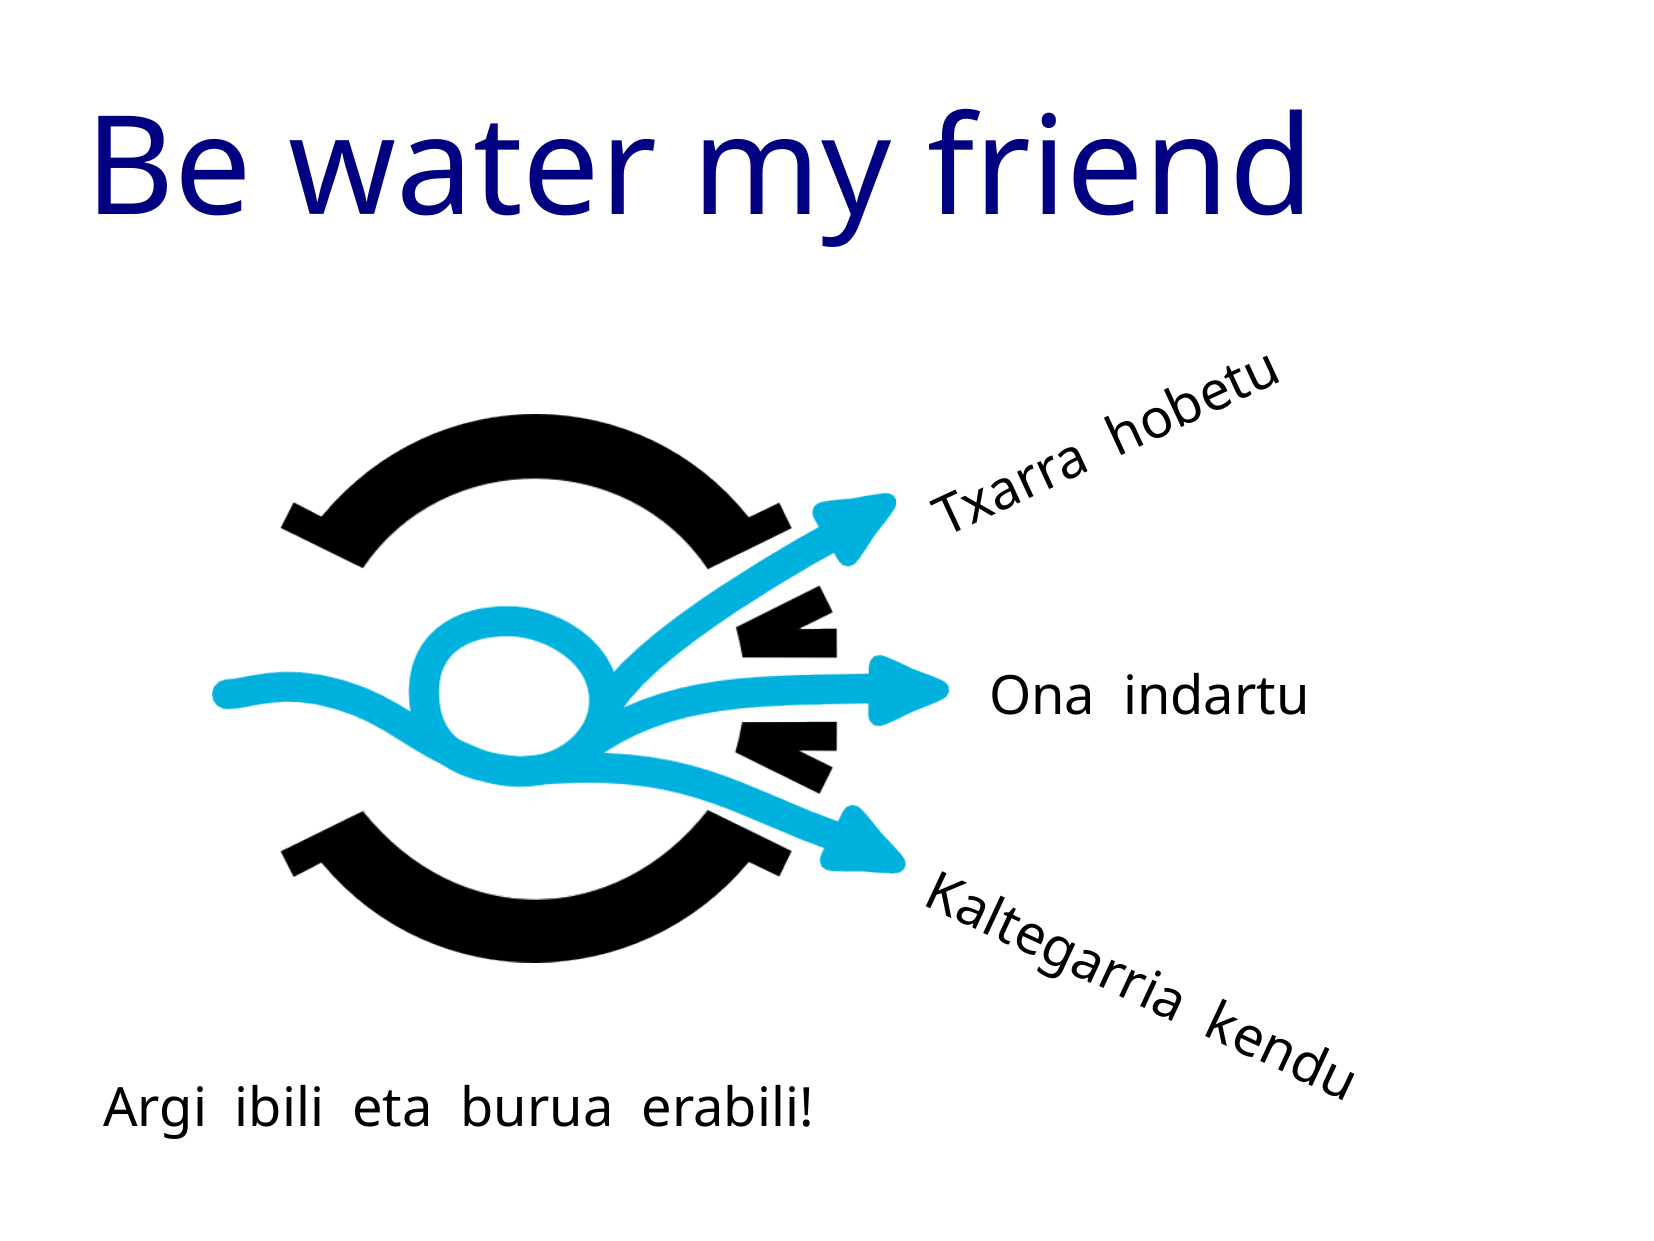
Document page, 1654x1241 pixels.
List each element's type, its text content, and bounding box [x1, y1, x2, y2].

text_box Argi ibili eta burua erabili! [88, 1060, 916, 1137]
picture [439, 637, 589, 756]
text_box Txarra hobetu [904, 293, 1347, 554]
text_box Be water my friend [70, 59, 1528, 237]
text_box Ona indartu [974, 649, 1361, 726]
text_box Kaltegarria kendu [904, 838, 1459, 1151]
picture [212, 414, 951, 963]
